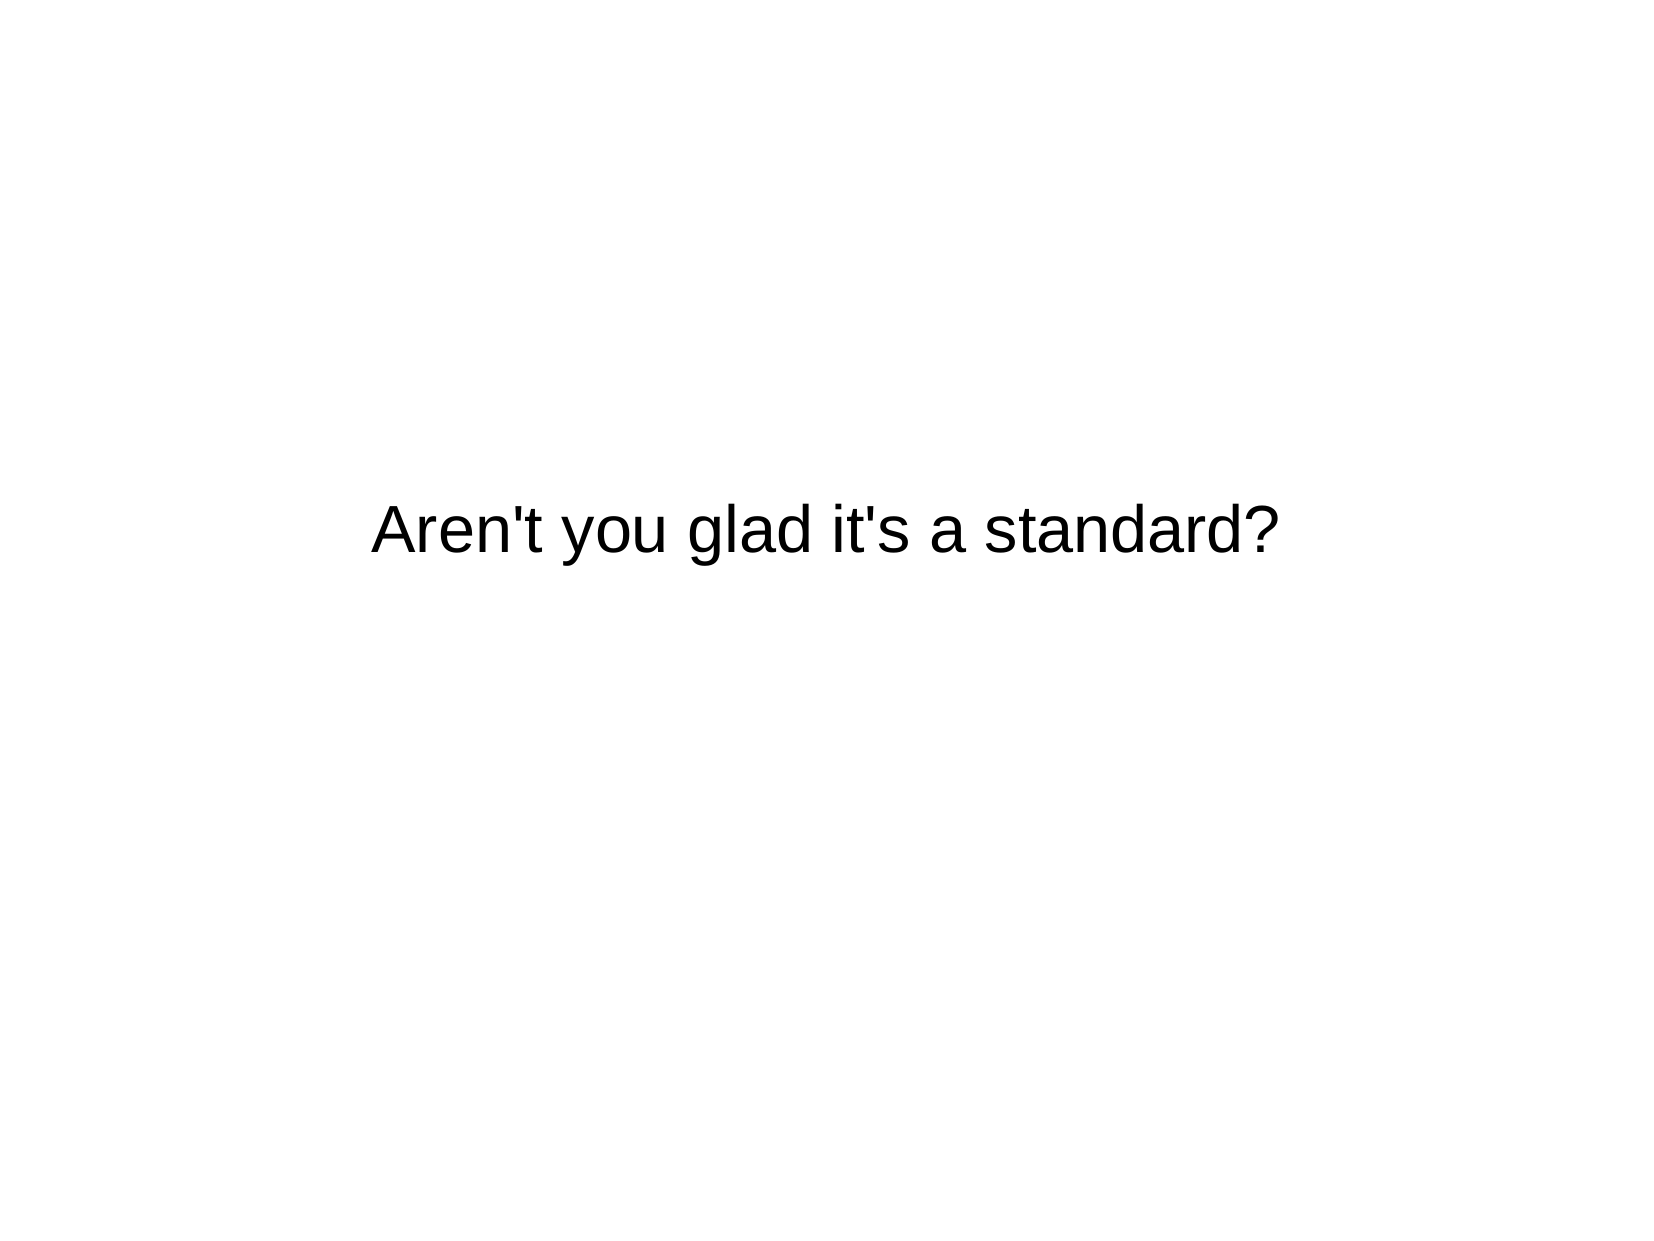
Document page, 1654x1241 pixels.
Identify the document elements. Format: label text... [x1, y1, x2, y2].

subtitle Aren't you glad it's a standard? [82, 49, 1571, 1010]
